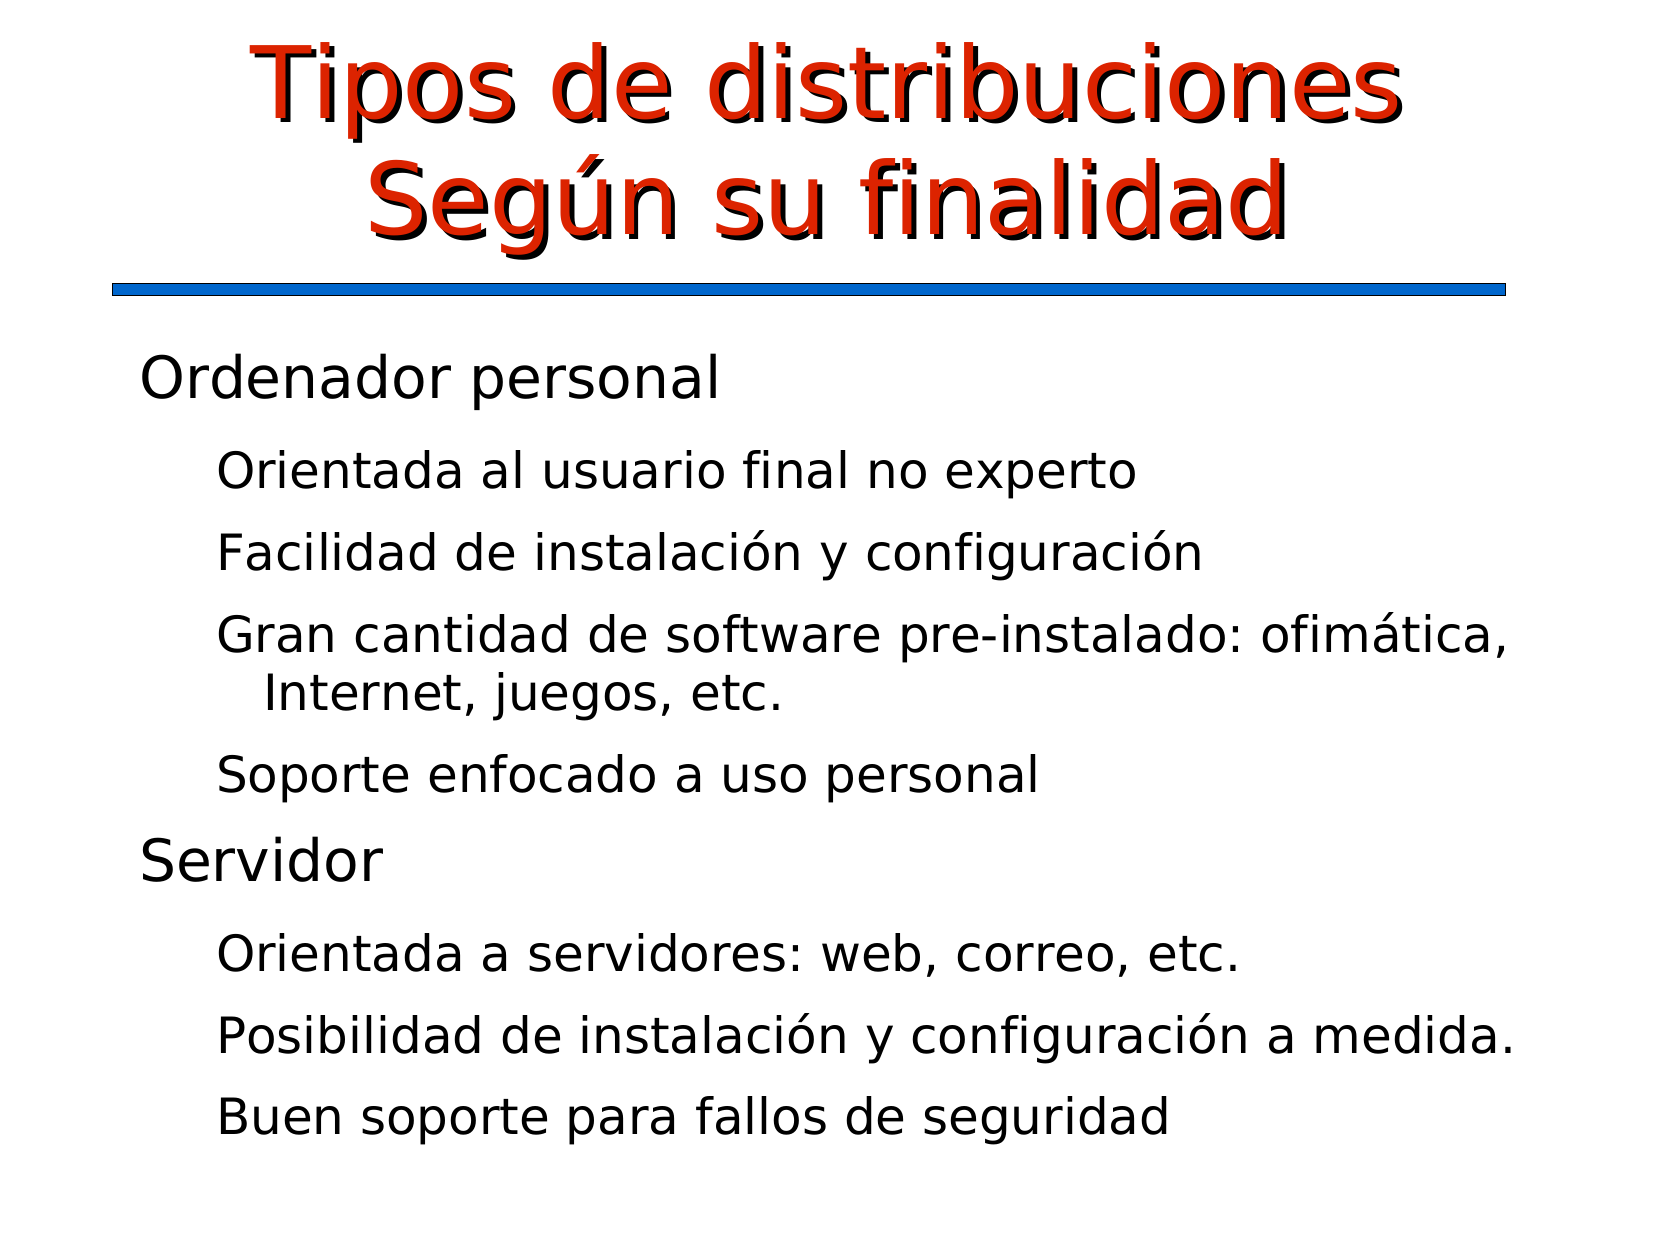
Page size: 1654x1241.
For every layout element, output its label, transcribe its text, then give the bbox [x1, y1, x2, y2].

list Ordenador personal Orientada al usuario final no experto Facilidad de instalación y configuración Gran cantidad de software pre-instalado: ofimática, Internet, juegos, etc. Soporte enfocado a uso personal Servidor Orientada a servidores: web, correo, etc. Posibilidad de instalación y configuración a medida. Buen soporte para fallos de seguridad [121, 344, 1534, 1206]
title Tipos de distribuciones Según su finalidad [121, 25, 1534, 258]
